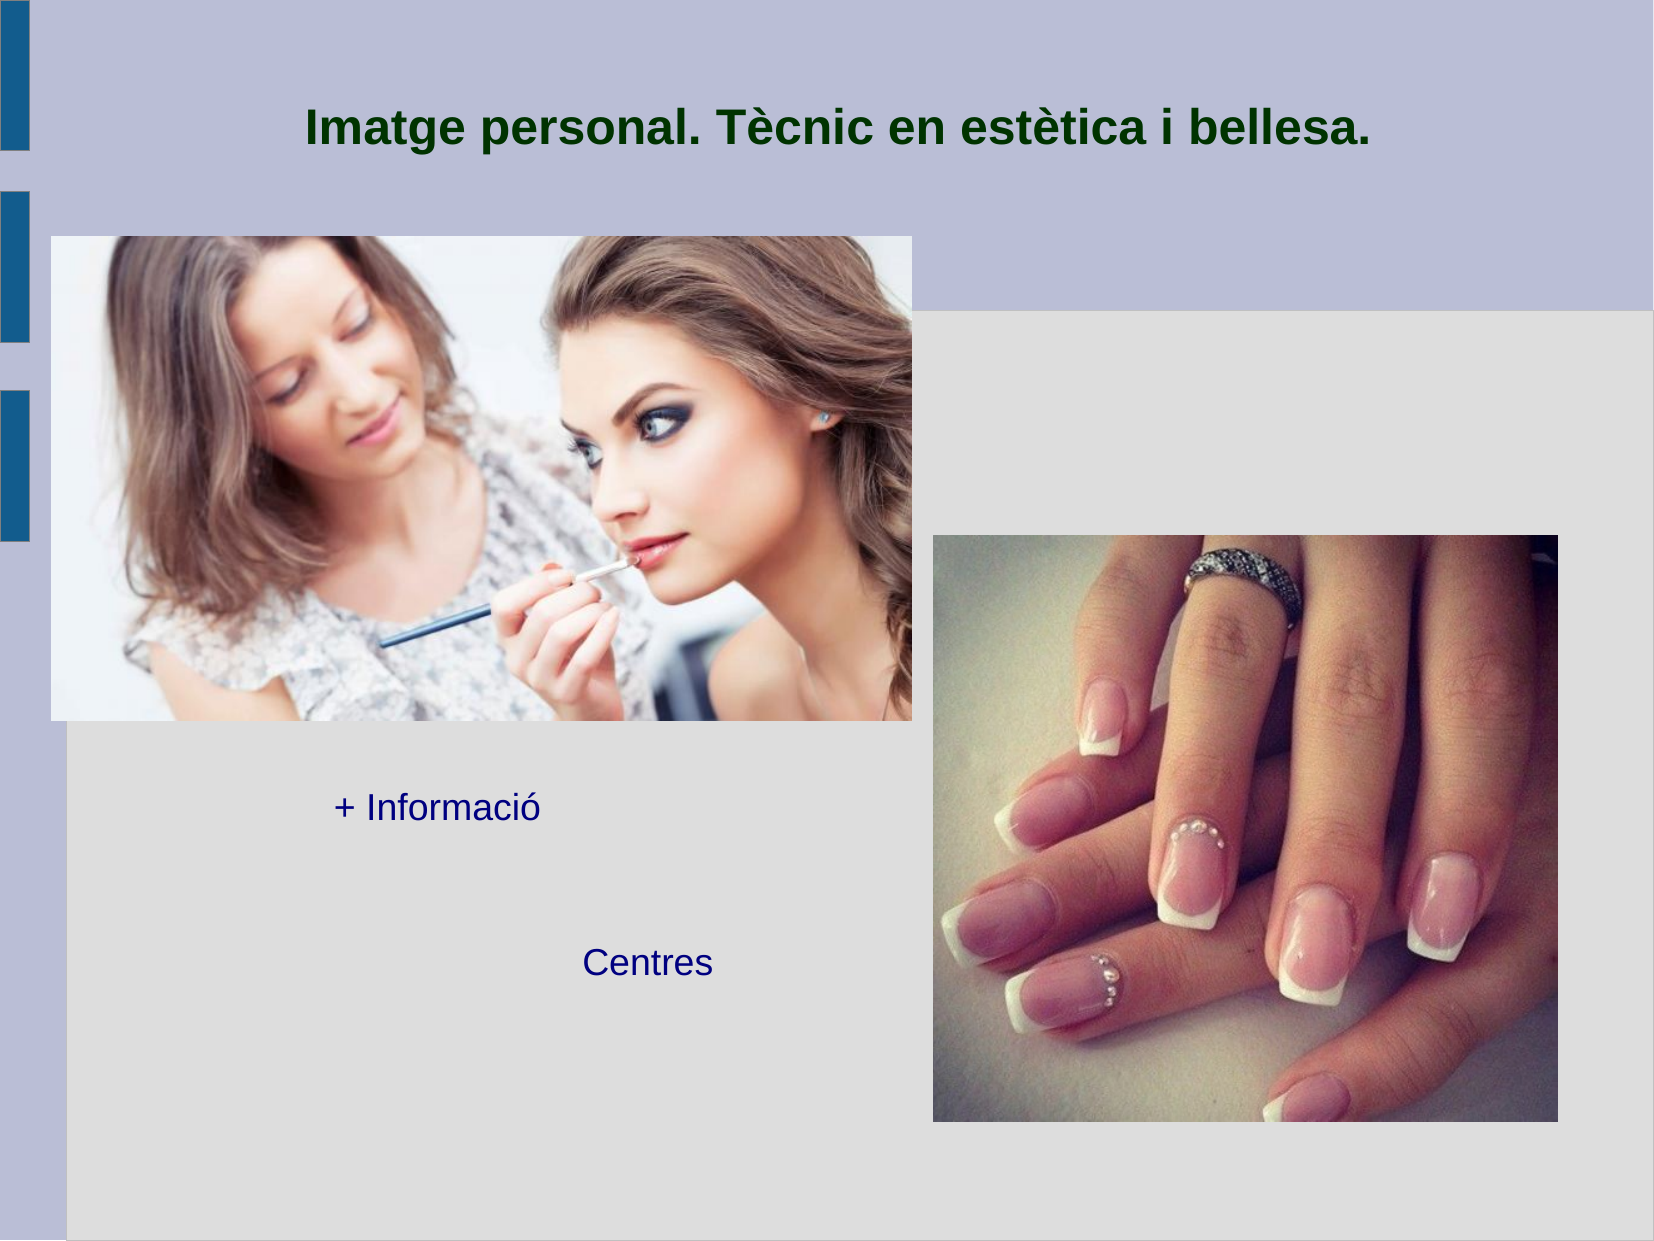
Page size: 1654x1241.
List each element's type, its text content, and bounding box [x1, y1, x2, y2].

text_box Centres [567, 933, 756, 1004]
picture [51, 236, 912, 721]
text_box + Informació [318, 779, 583, 850]
title Imatge personal. Tècnic en estètica i bellesa. [129, 76, 1548, 178]
picture [933, 535, 1558, 1123]
